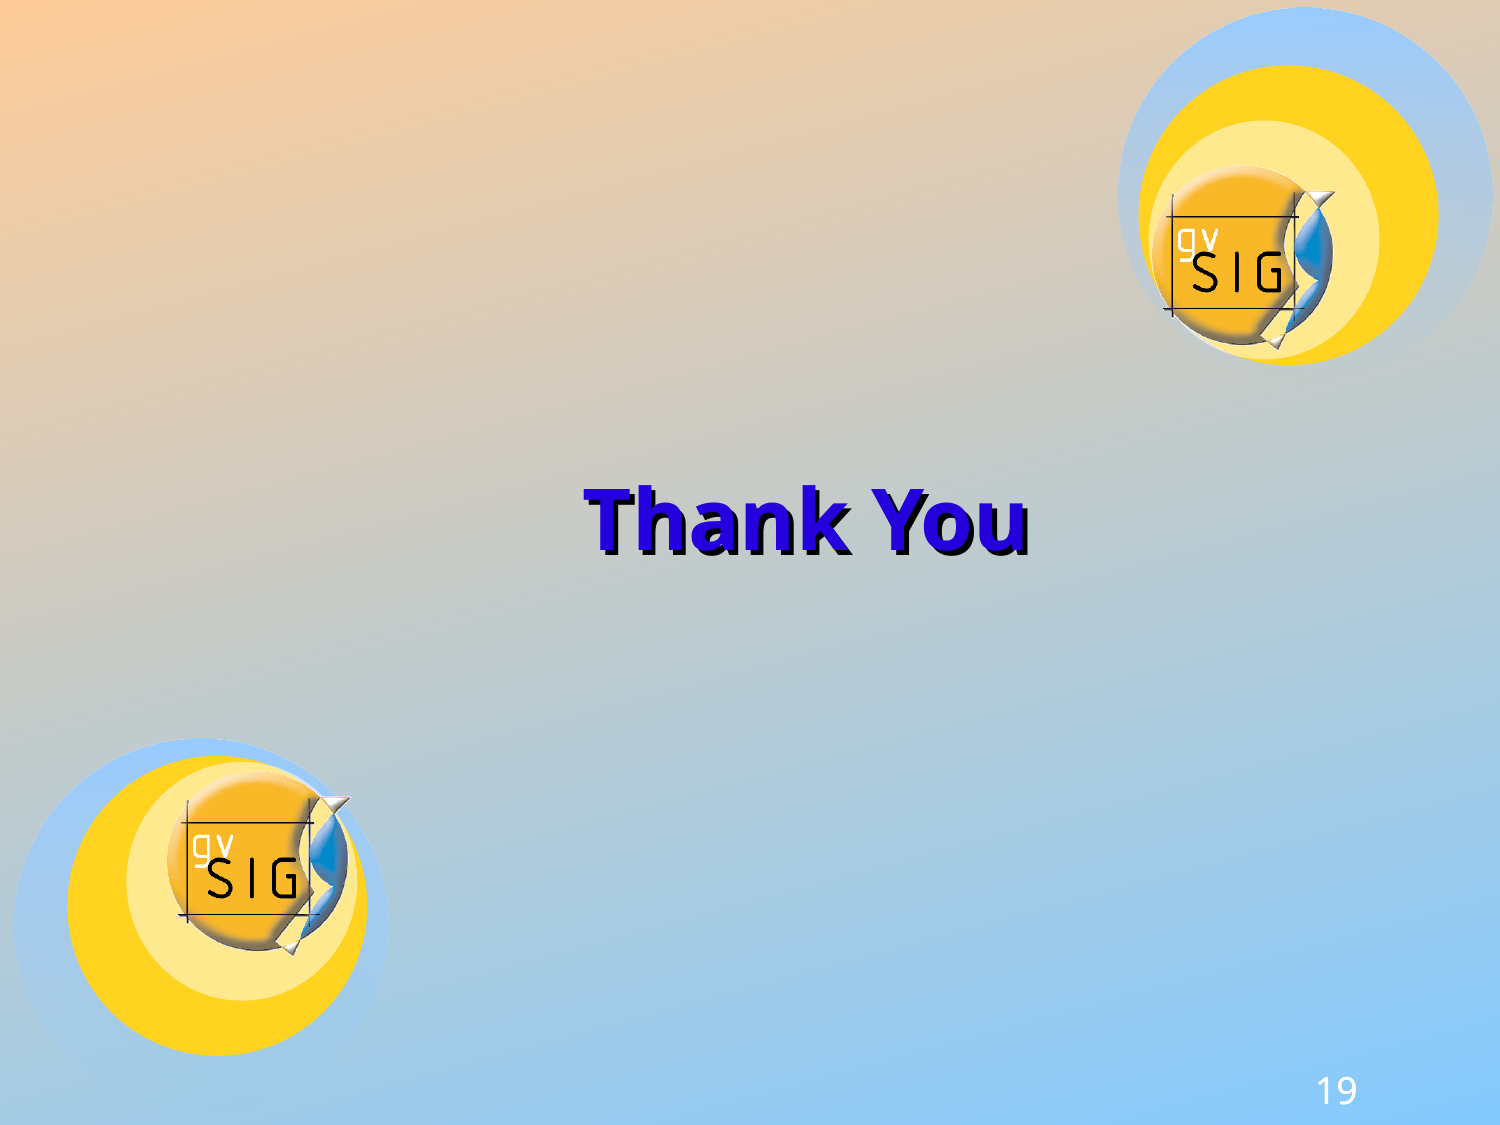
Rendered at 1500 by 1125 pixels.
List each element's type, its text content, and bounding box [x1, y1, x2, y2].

slide_number <número> [1299, 1052, 1425, 1113]
text_box [13, 738, 389, 1114]
picture [163, 769, 352, 958]
text_box [1117, 7, 1493, 383]
title Thank You [225, 450, 1388, 676]
picture [1148, 163, 1337, 352]
